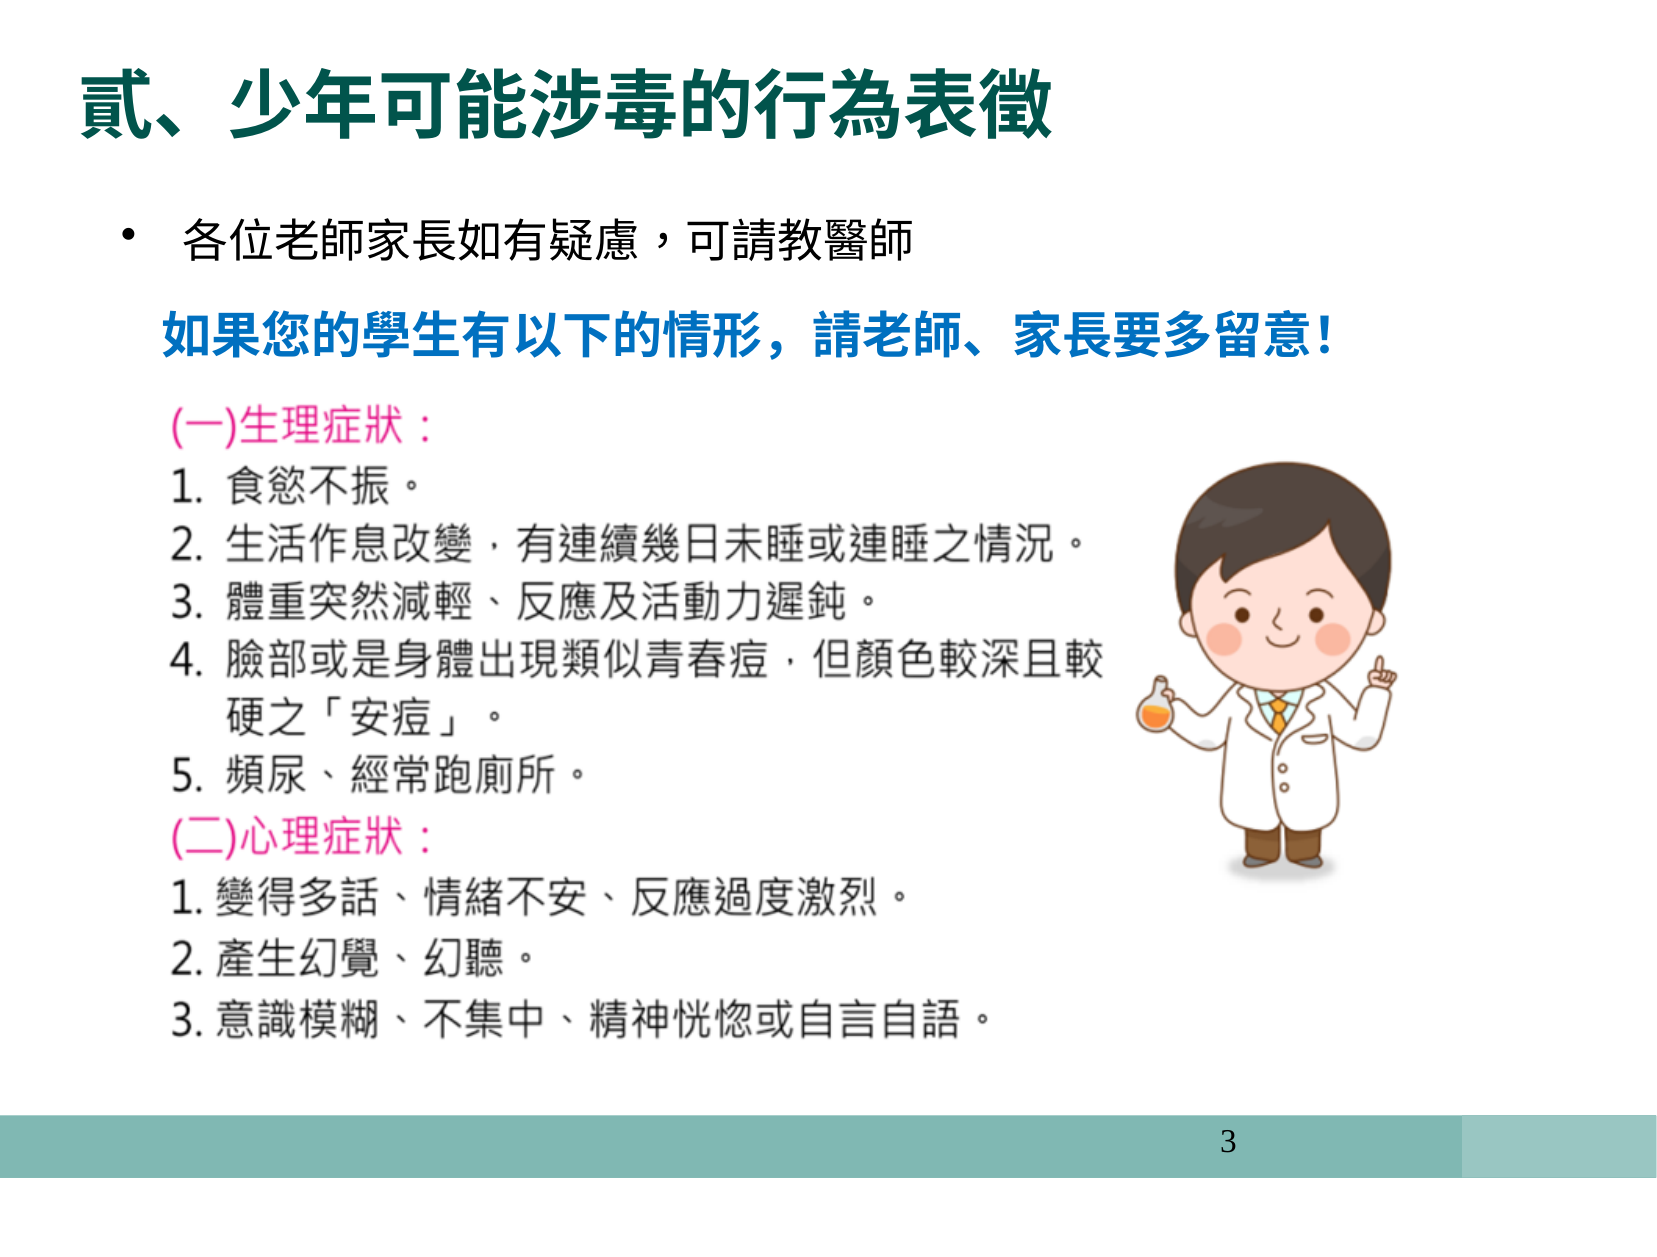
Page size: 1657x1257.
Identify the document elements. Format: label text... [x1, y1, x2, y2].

slide_number 3 [1203, 1111, 1549, 1196]
text_box 如果您的學生有以下的情形，請老師、家長要多留意！ [147, 296, 1455, 372]
text_box 貳、少年可能涉毒的行為表徵 [61, 25, 1561, 180]
list 各位老師家長如有疑慮，可請教醫師 [104, 203, 1455, 1065]
picture [154, 388, 1419, 1066]
